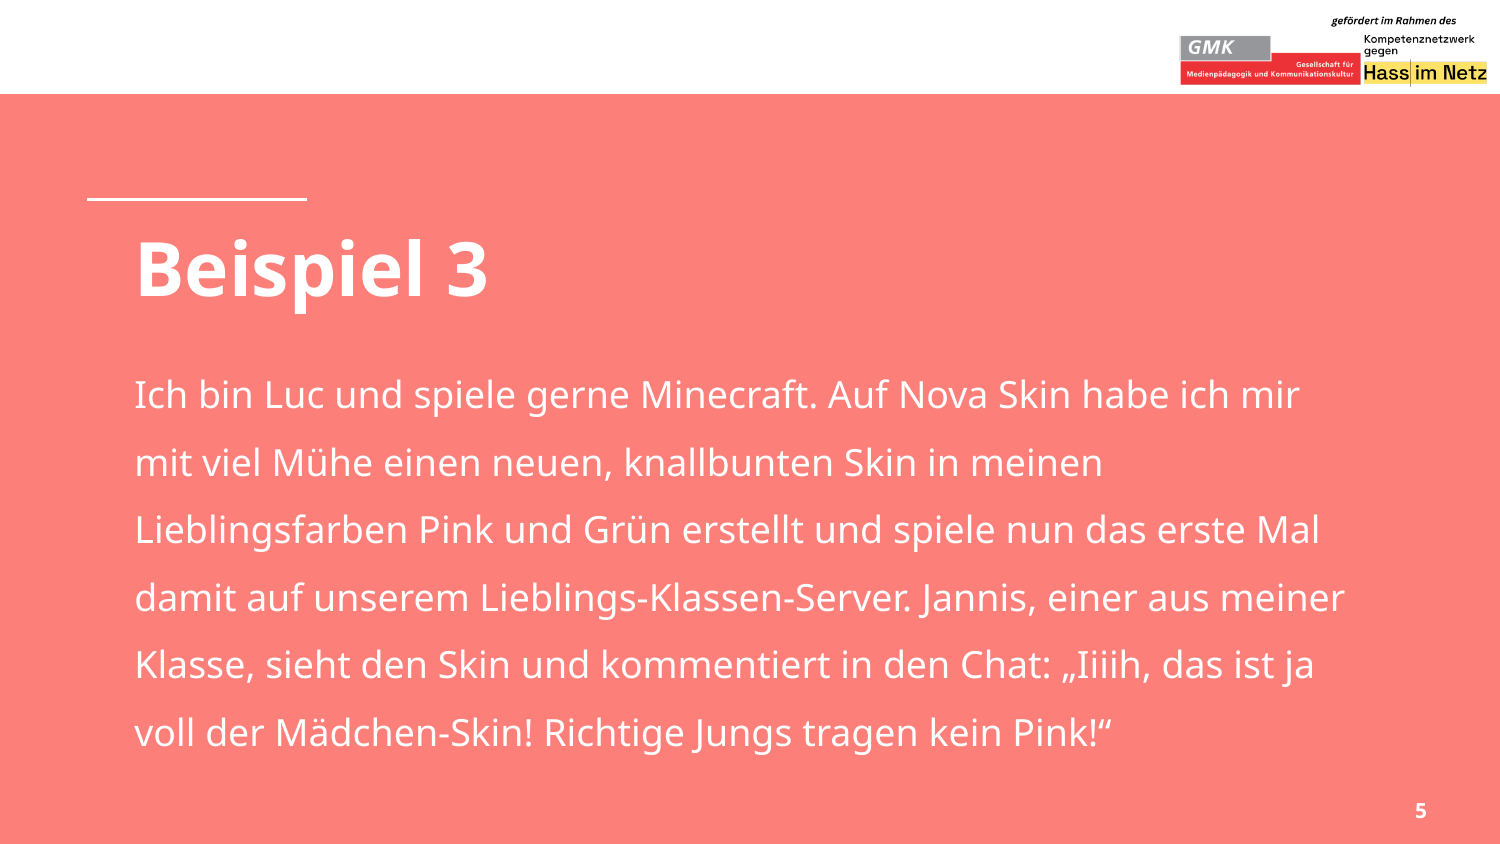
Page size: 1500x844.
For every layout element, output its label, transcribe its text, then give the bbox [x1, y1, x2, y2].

text_box 5 [1400, 779, 1491, 844]
title Beispiel 3 [119, 216, 1381, 466]
text_box Ich bin Luc und spiele gerne Minecraft. Auf Nova Skin habe ich mir mit viel Mühe einen neuen, knallbunten Skin in meinen Lieblingsfarben Pink und Grün erstellt und spiele nun das erste Mal damit auf unserem Lieblings-Klassen-Server. Jannis, einer aus meiner Klasse, sieht den Skin und kommentiert in den Chat: „Iiiih, das ist ja voll der Mädchen-Skin! Richtige Jungs tragen kein Pink!“ [120, 341, 1370, 761]
